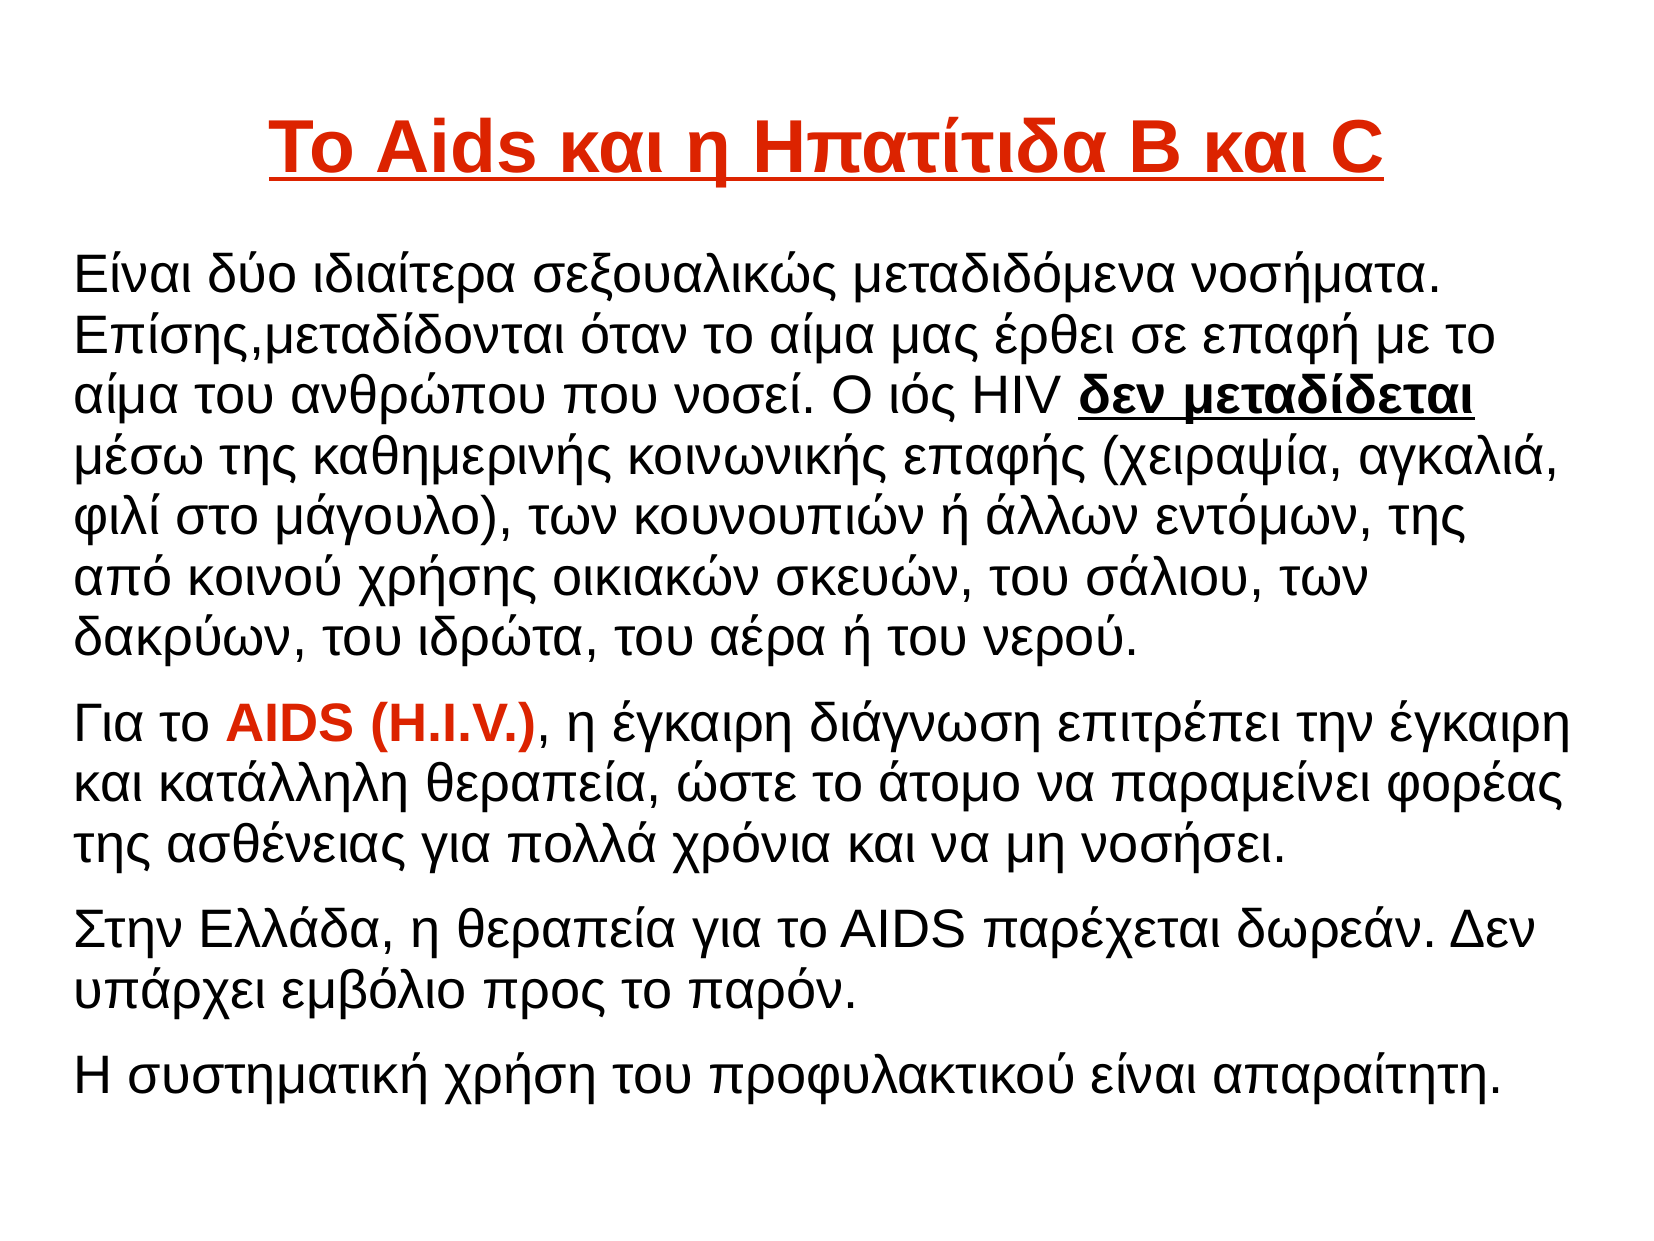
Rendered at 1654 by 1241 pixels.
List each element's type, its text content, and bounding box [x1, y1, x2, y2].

title Το Aids και η Ηπατίτιδα Β και C [82, 56, 1571, 236]
text_box Είναι δύο ιδιαίτερα σεξουαλικώς μεταδιδόμενα νοσήματα. Επίσης,μεταδίδονται όταν το αίμα μας έρθει σε επαφή με το αίμα του ανθρώπου που νοσεί. Ο ιός HIV δεν μεταδίδεται μέσω της καθημερινής κοινωνικής επαφής (χειραψία, αγκαλιά, φιλί στο μάγουλο), των κουνουπιών ή άλλων εντόμων, της από κοινού χρήσης οικιακών σκευών, του σάλιου, των δακρύων, του ιδρώτα, του αέρα ή του νερού. Για το ΑIDS (Η.Ι.V.), η έγκαιρη διάγνωση επιτρέπει την έγκαιρη και κατάλληλη θεραπεία, ώστε το άτομο να παραμείνει φορέας της ασθένειας για πολλά χρόνια και να μη νοσήσει. Στην Ελλάδα, η θεραπεία για το ΑIDS παρέχεται δωρεάν. Δεν υπάρχει εμβόλιο προς το παρόν. Η συστηματική χρήση του προφυλακτικού είναι απαραίτητη. [59, 236, 1595, 1241]
